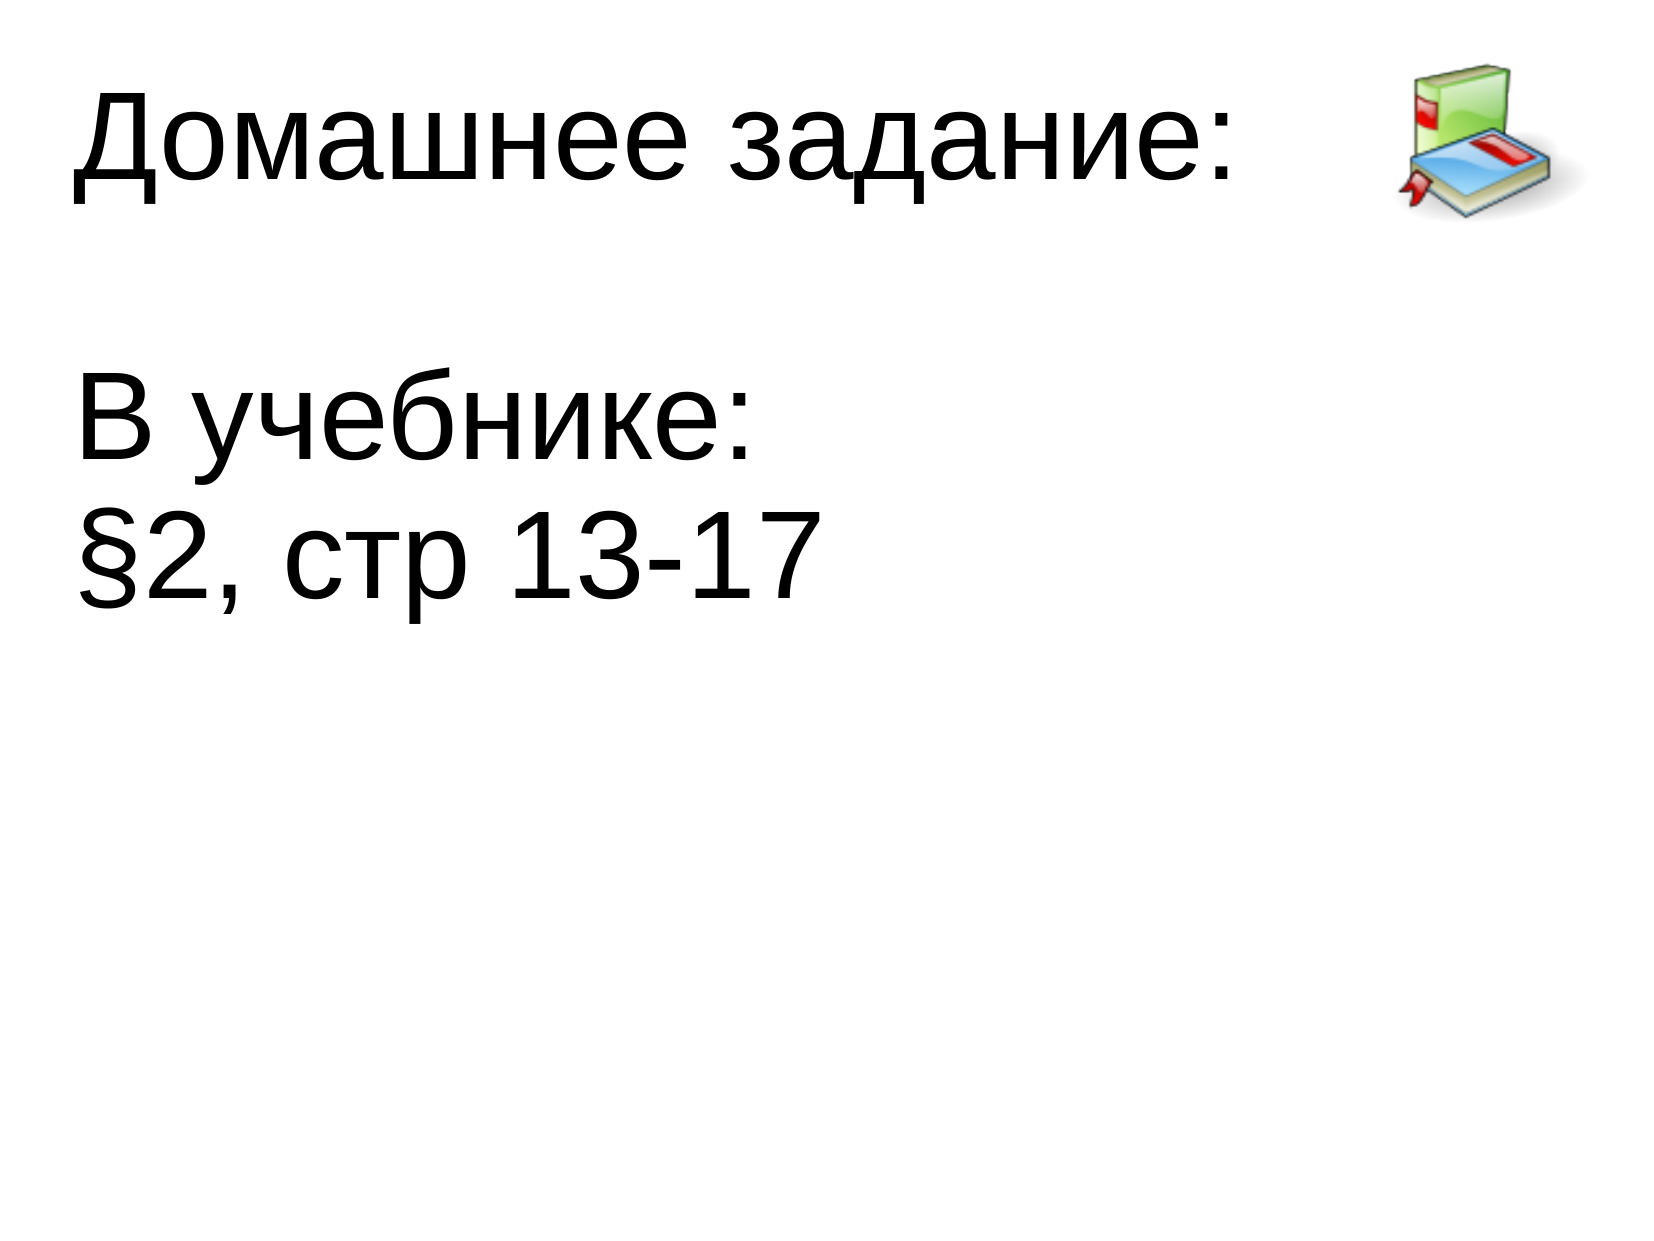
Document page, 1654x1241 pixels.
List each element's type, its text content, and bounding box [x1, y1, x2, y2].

picture [1387, 52, 1595, 237]
text_box Домашнее задание: В учебнике: §2, стр 13-17 [59, 59, 1388, 634]
